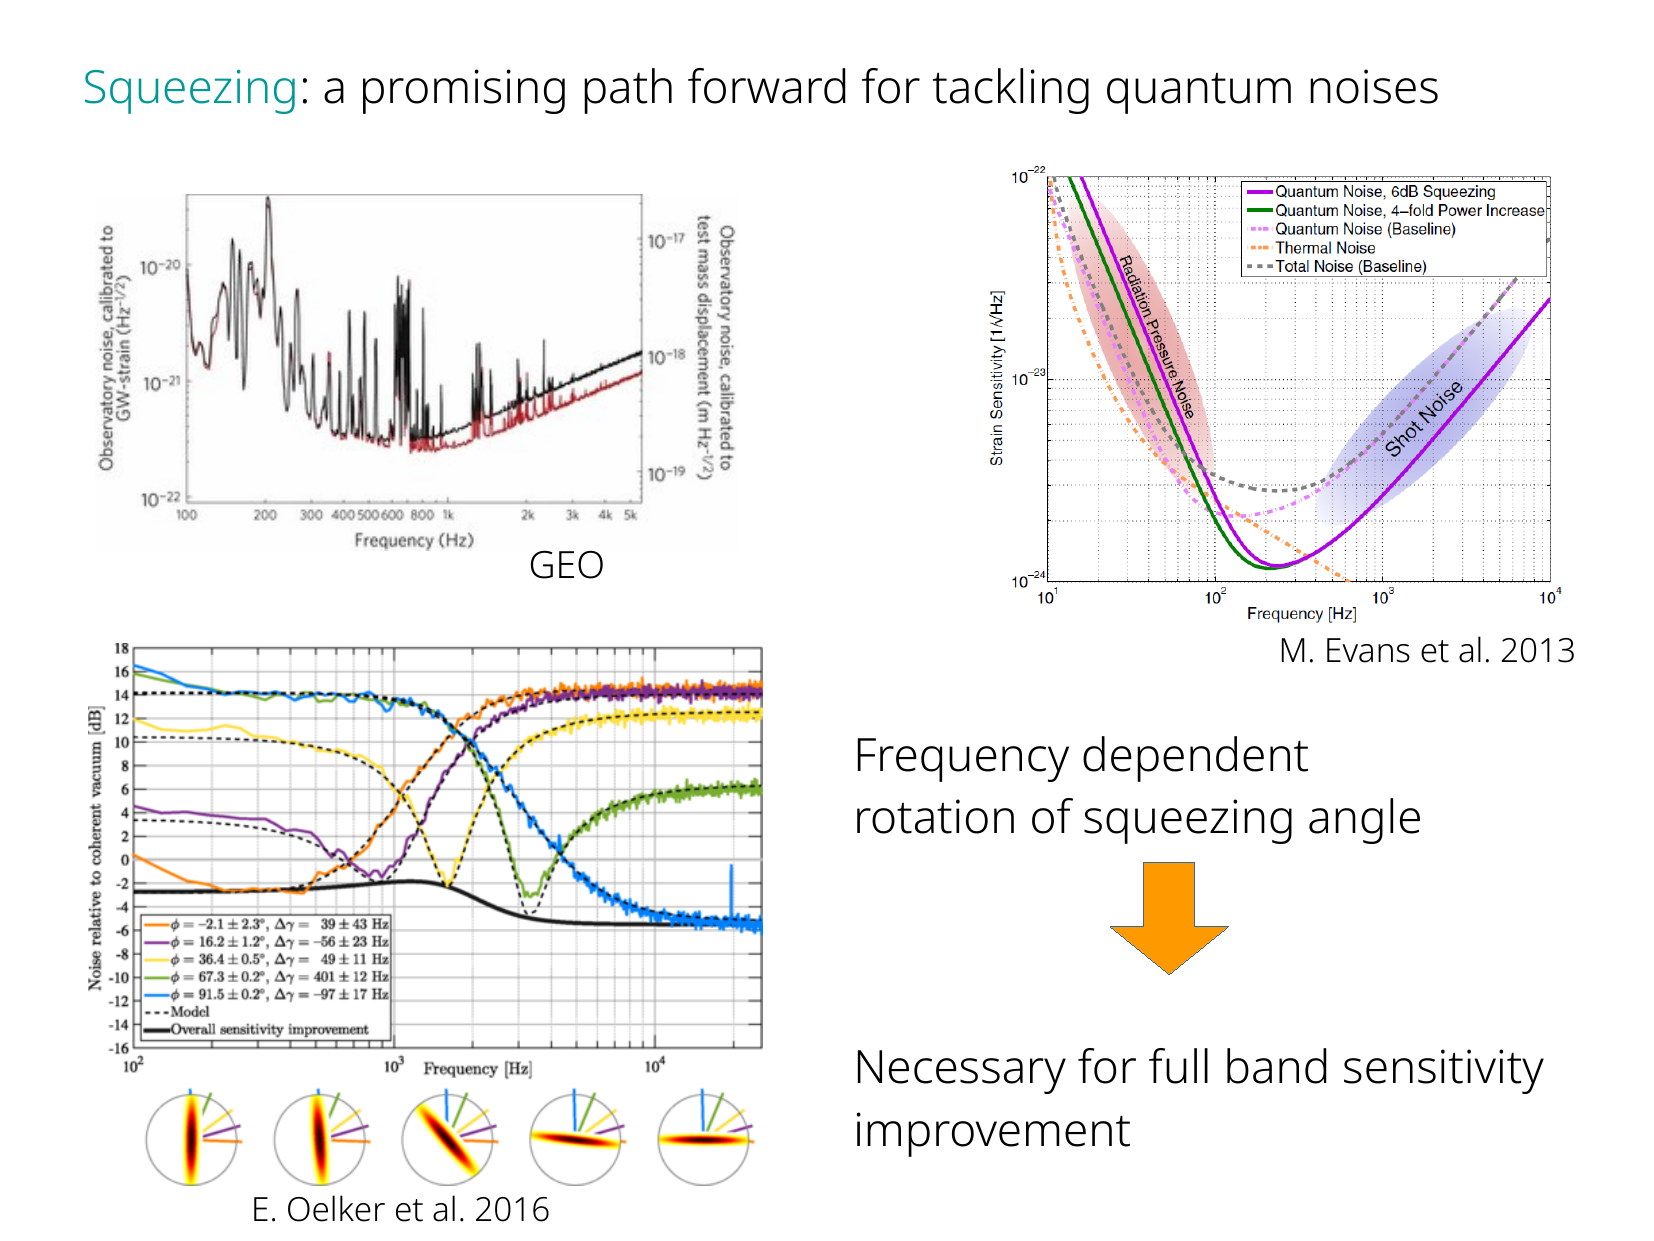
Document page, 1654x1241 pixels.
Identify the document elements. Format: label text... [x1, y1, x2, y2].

text_box M. Evans et al. 2013 [1263, 620, 1628, 676]
text_box Squeezing: a promising path forward for tackling quantum noises [68, 46, 1583, 119]
text_box GEO [513, 531, 626, 593]
text_box Frequency dependent rotation of squeezing angle Necessary for full band sensitivity improvement [838, 714, 1638, 1126]
picture [88, 643, 763, 1186]
text_box [1110, 862, 1229, 975]
picture [986, 165, 1565, 629]
text_box E. Oelker et al. 2016 [236, 1178, 601, 1235]
picture [95, 194, 739, 551]
